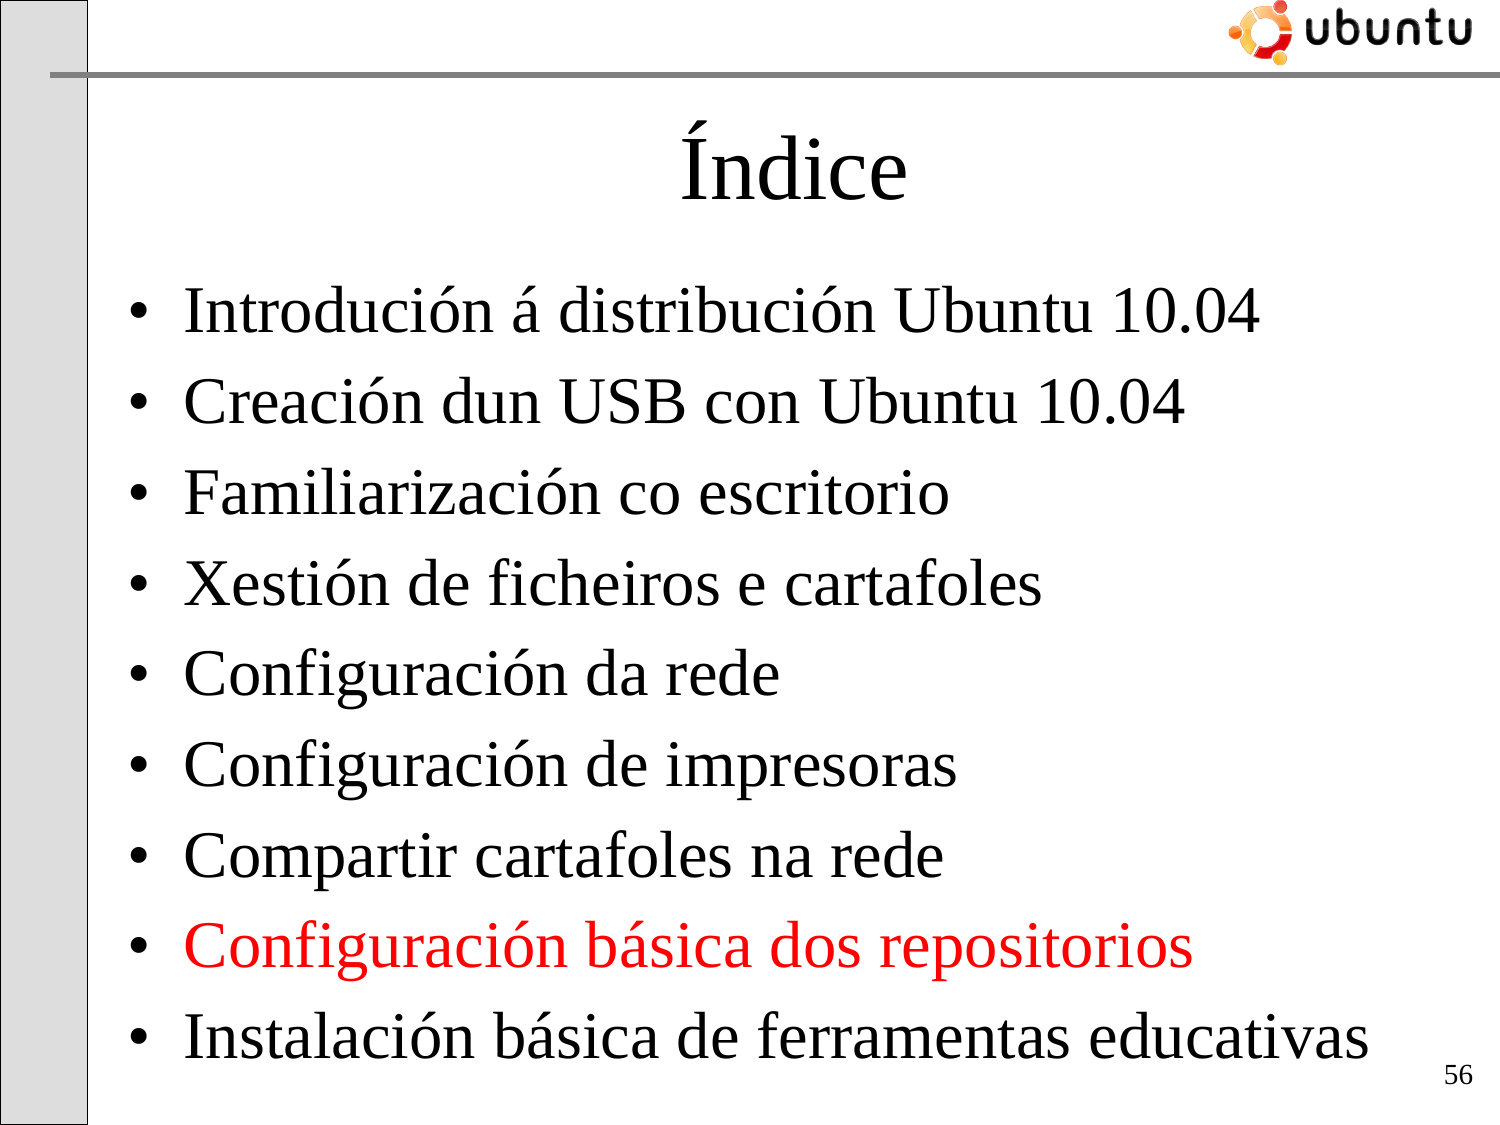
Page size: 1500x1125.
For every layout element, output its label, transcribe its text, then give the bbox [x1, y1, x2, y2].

picture [1221, 0, 1483, 71]
title Índice [112, 99, 1477, 237]
list Introdución á distribución Ubuntu 10.04 Creación dun USB con Ubuntu 10.04 Familiarización co escritorio Xestión de ficheiros e cartafoles Configuración da rede Configuración de impresoras Compartir cartafoles na rede Configuración básica dos repositorios Instalación básica de ferramentas educativas [112, 265, 1477, 1081]
